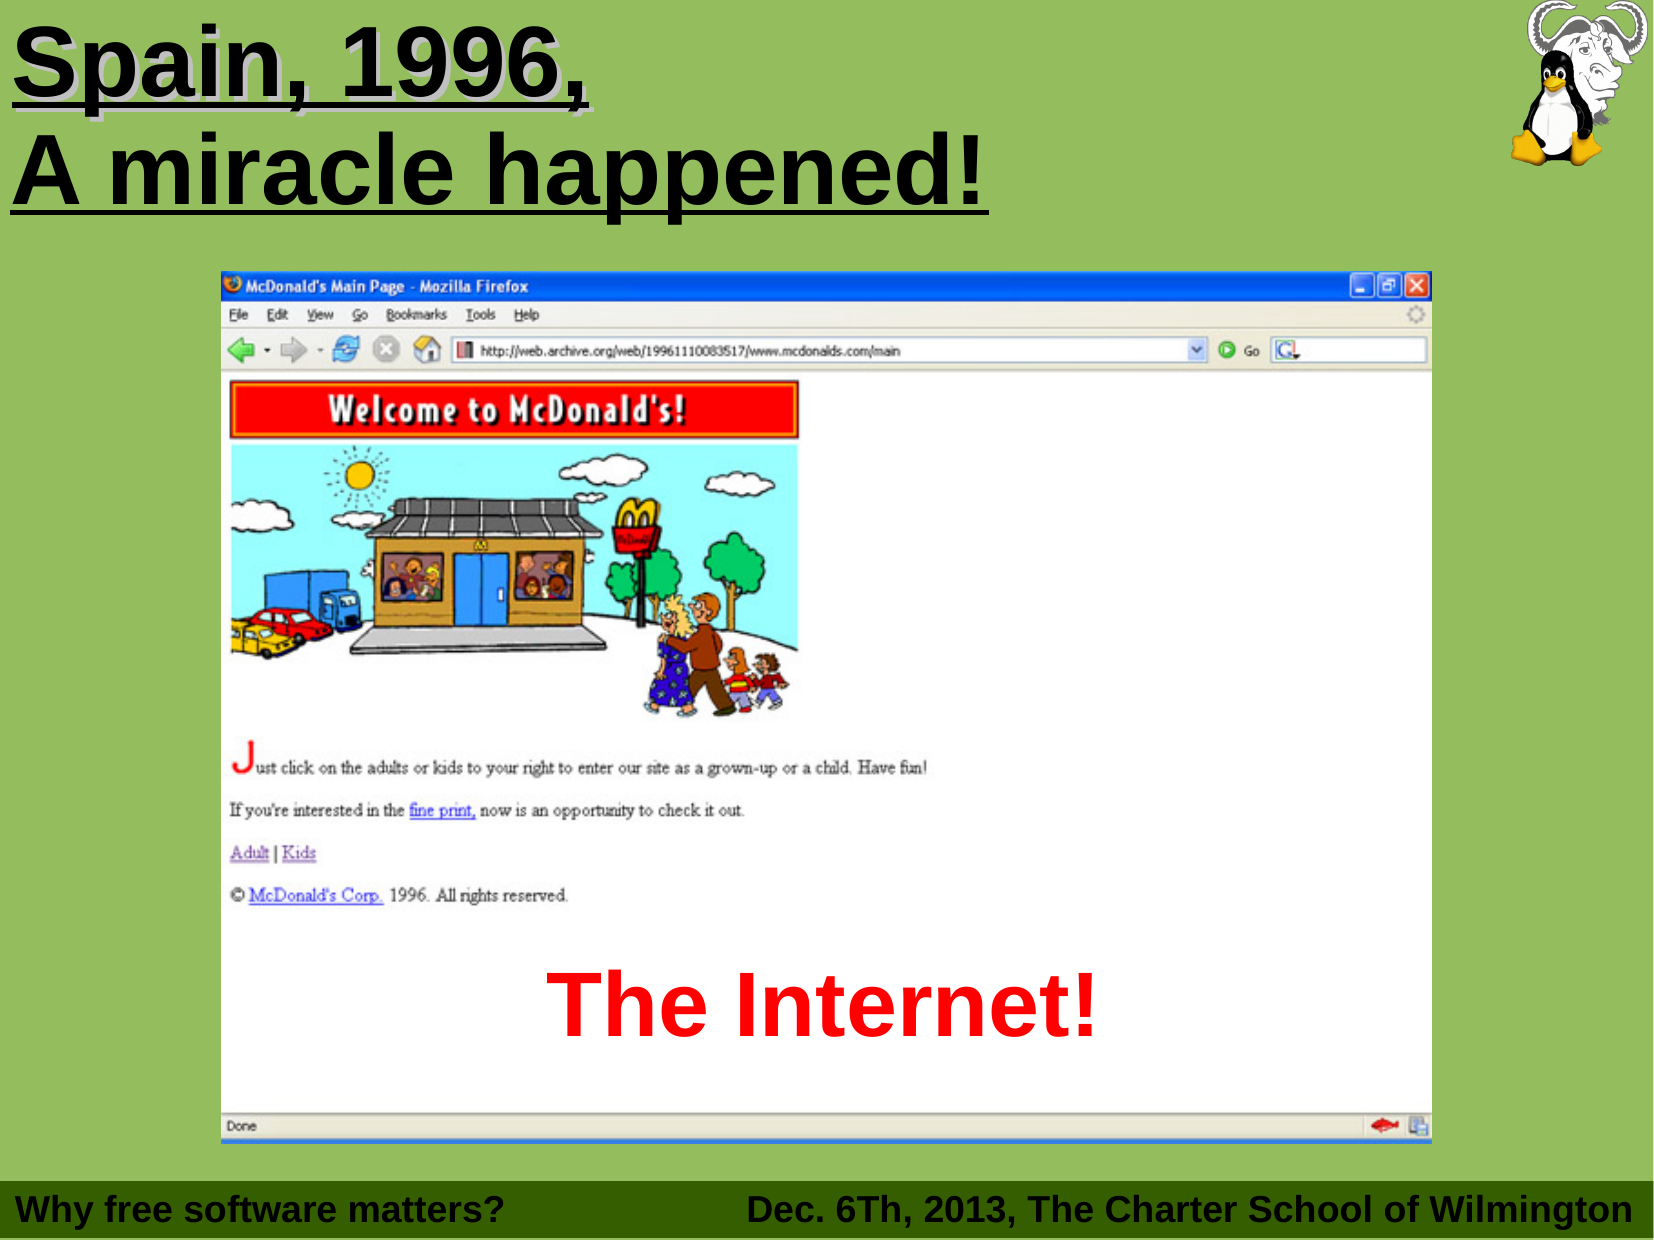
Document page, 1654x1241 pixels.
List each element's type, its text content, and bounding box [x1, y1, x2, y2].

text_box Why free software matters? Dec. 6Th, 2013, The Charter School of Wilmington [0, 1181, 1654, 1238]
text_box A miracle happened! [0, 106, 1004, 234]
picture [221, 271, 1432, 1144]
picture [1511, 0, 1648, 166]
title Spain, 1996, [11, 6, 1406, 119]
text_box The Internet! [531, 945, 1123, 1064]
